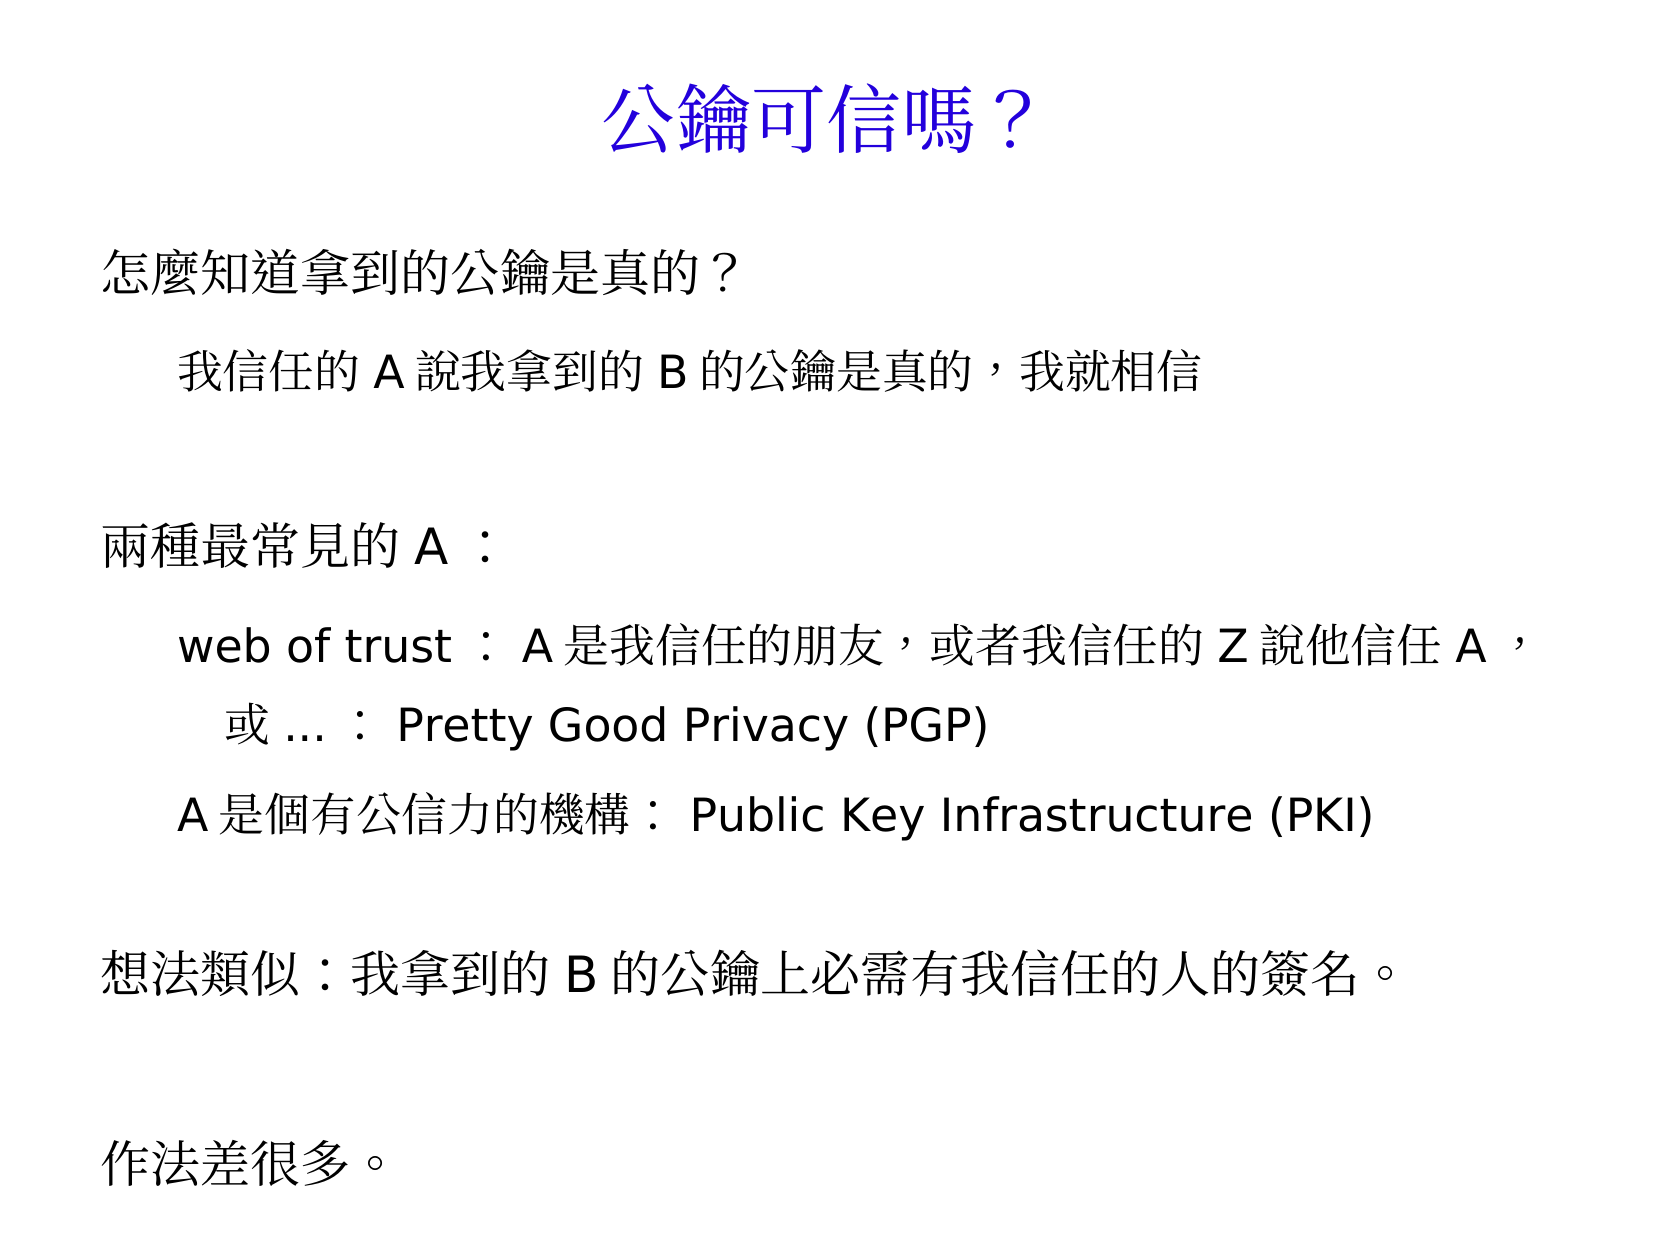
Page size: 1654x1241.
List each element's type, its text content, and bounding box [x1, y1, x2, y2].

title 公鑰可信嗎？ [82, 49, 1571, 182]
list 怎麼知道拿到的公鑰是真的？ 我信任的A說我拿到的B的公鑰是真的，我就相信 兩種最常見的A： web of trust：A是我信任的朋友，或者我信任的Z說他信任A，或...：Pretty Good Privacy (PGP) A是個有公信力的機構：Public Key Infrastructure (PKI) 想法類似：我拿到的B的公鑰上必需有我信任的人的簽名。 作法差很多。 [82, 219, 1571, 1109]
